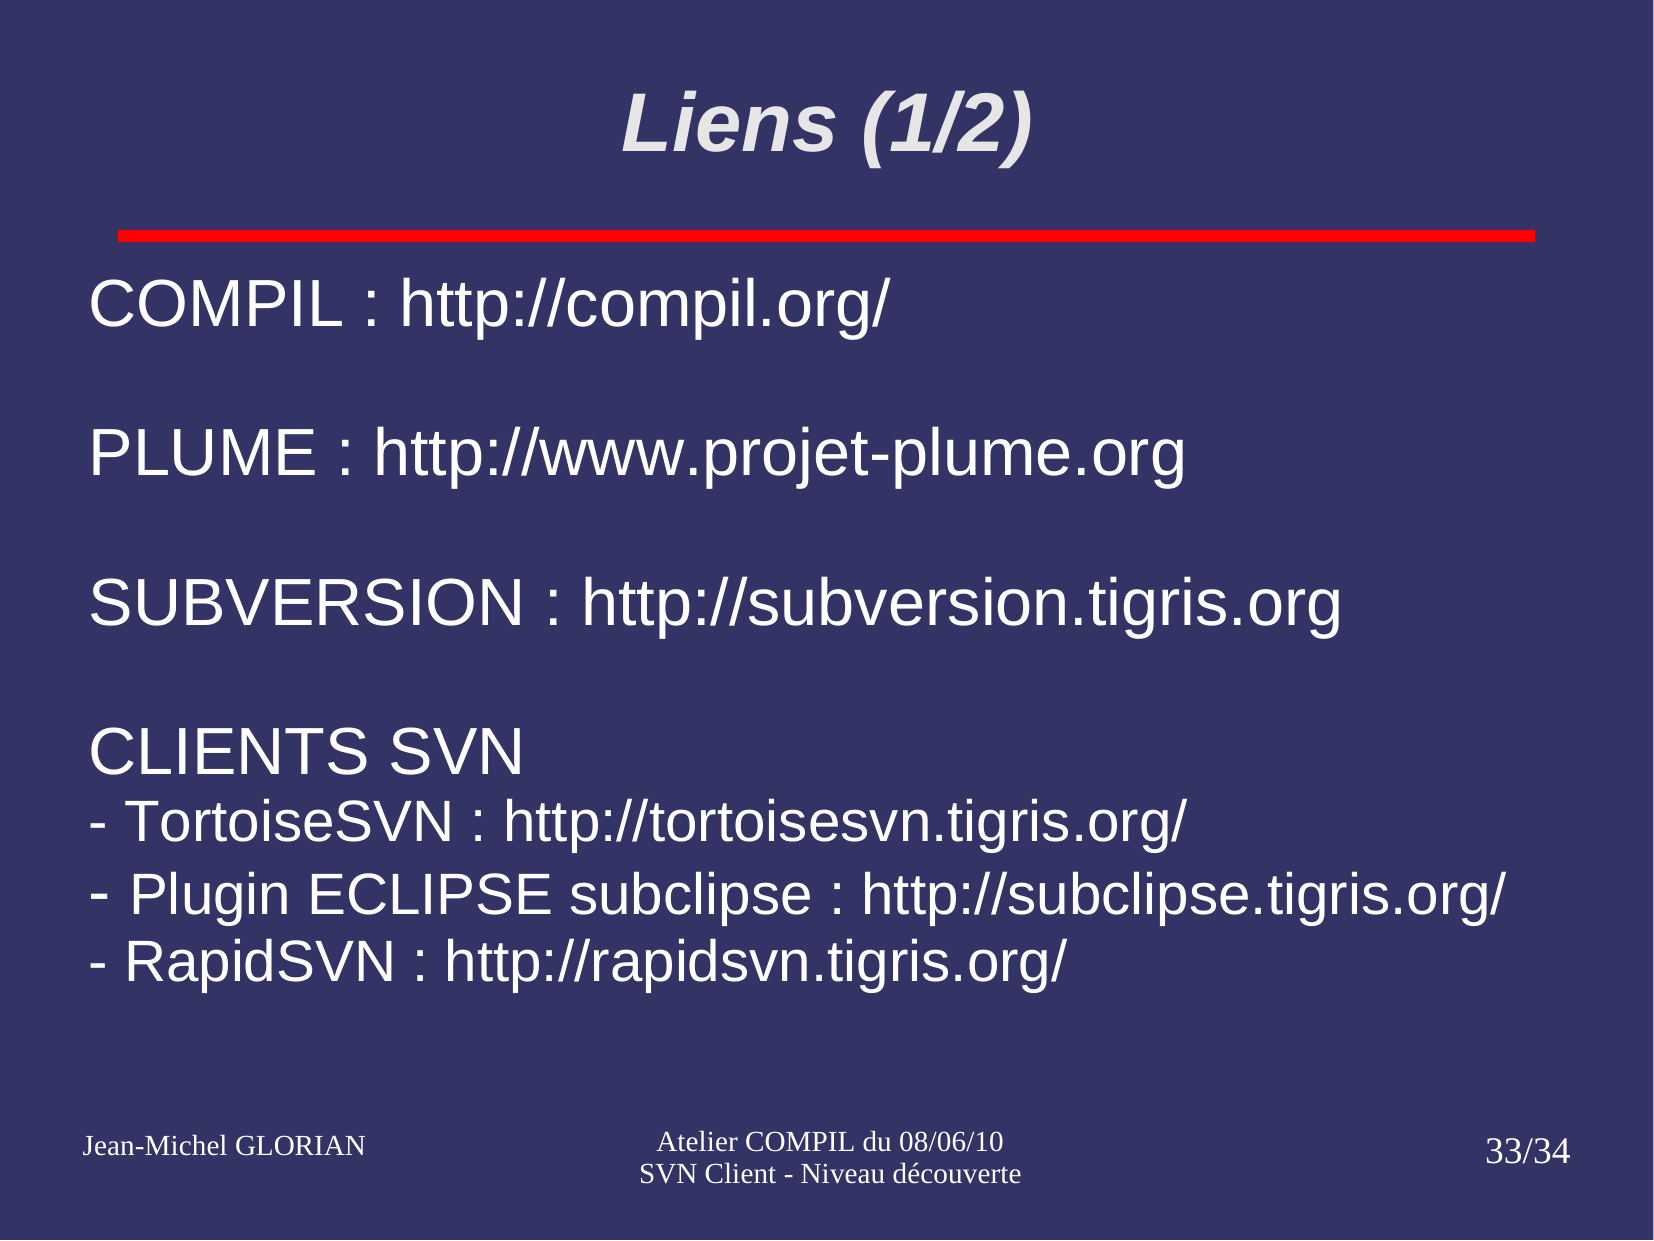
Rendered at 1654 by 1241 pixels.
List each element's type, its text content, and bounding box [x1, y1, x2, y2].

title Liens (1/2) [121, 19, 1534, 227]
list COMPIL : http://compil.org/ PLUME : http://www.projet-plume.org SUBVERSION : http://subversion.tigris.org CLIENTS SVN - TortoiseSVN : http://tortoisesvn.tigris.org/ - Plugin ECLIPSE subclipse : http://subclipse.tigris.org/ - RapidSVN : http://rapidsvn.tigris.org/ [88, 265, 1536, 1004]
